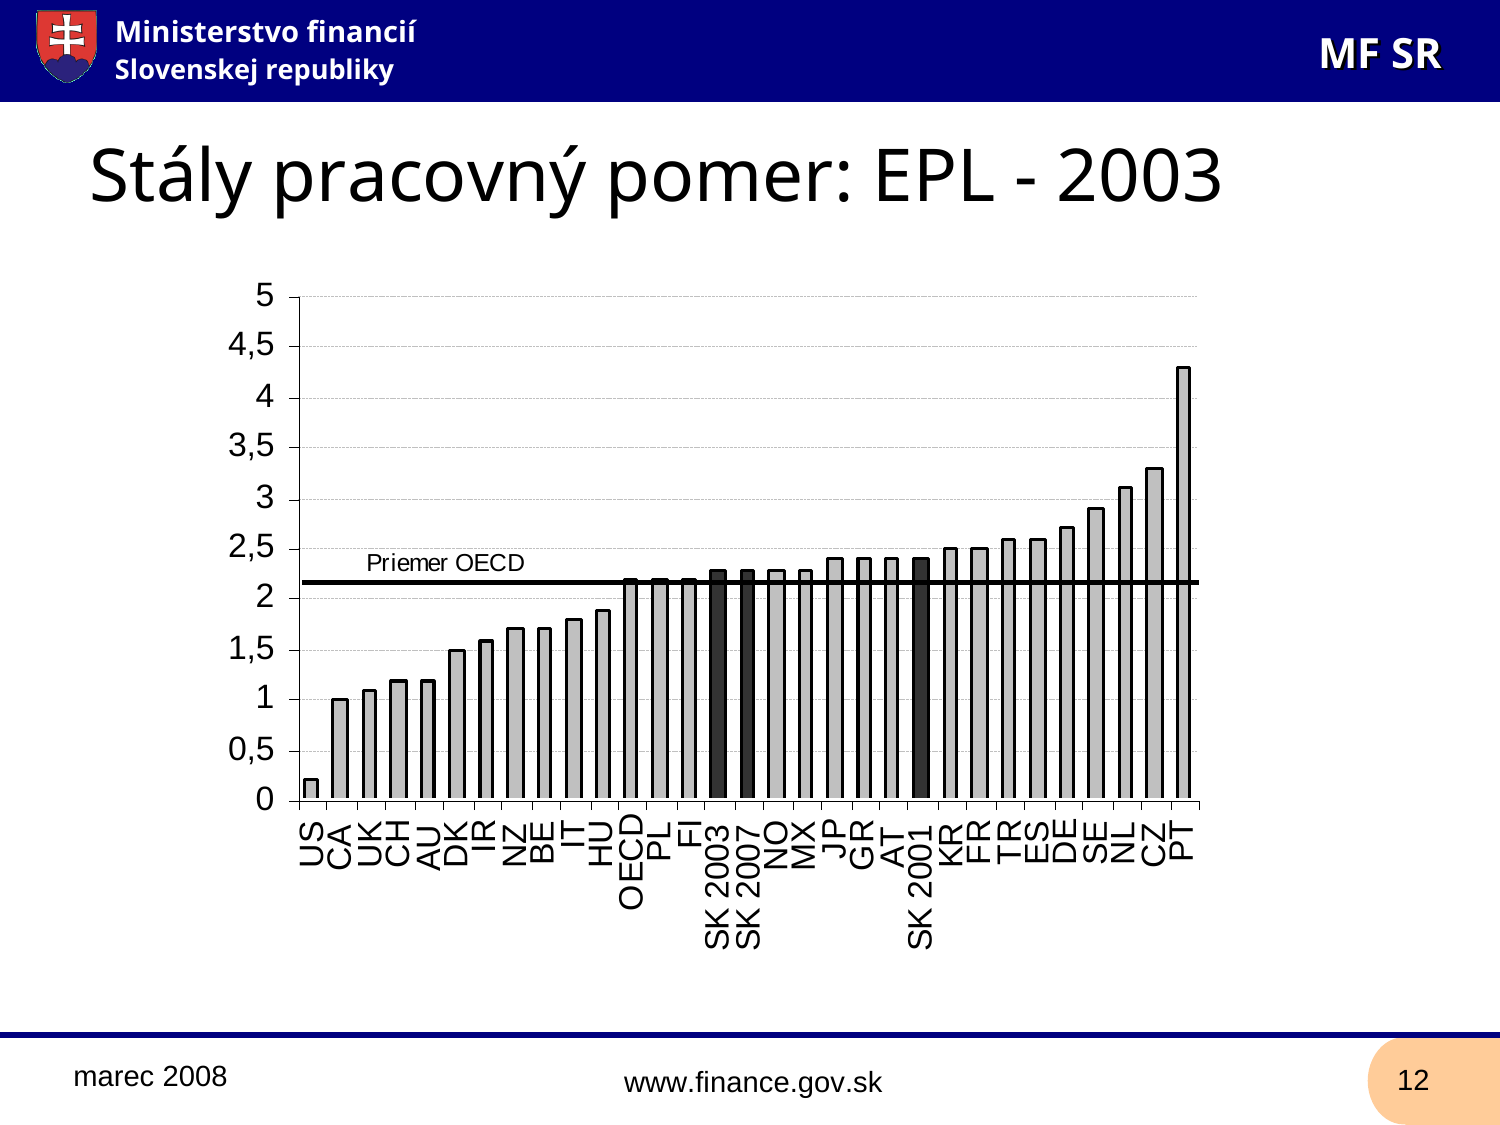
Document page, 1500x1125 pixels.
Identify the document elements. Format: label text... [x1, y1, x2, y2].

title Stály pracovný pomer: EPL - 2003 [75, 113, 1426, 233]
picture [206, 220, 1246, 1004]
